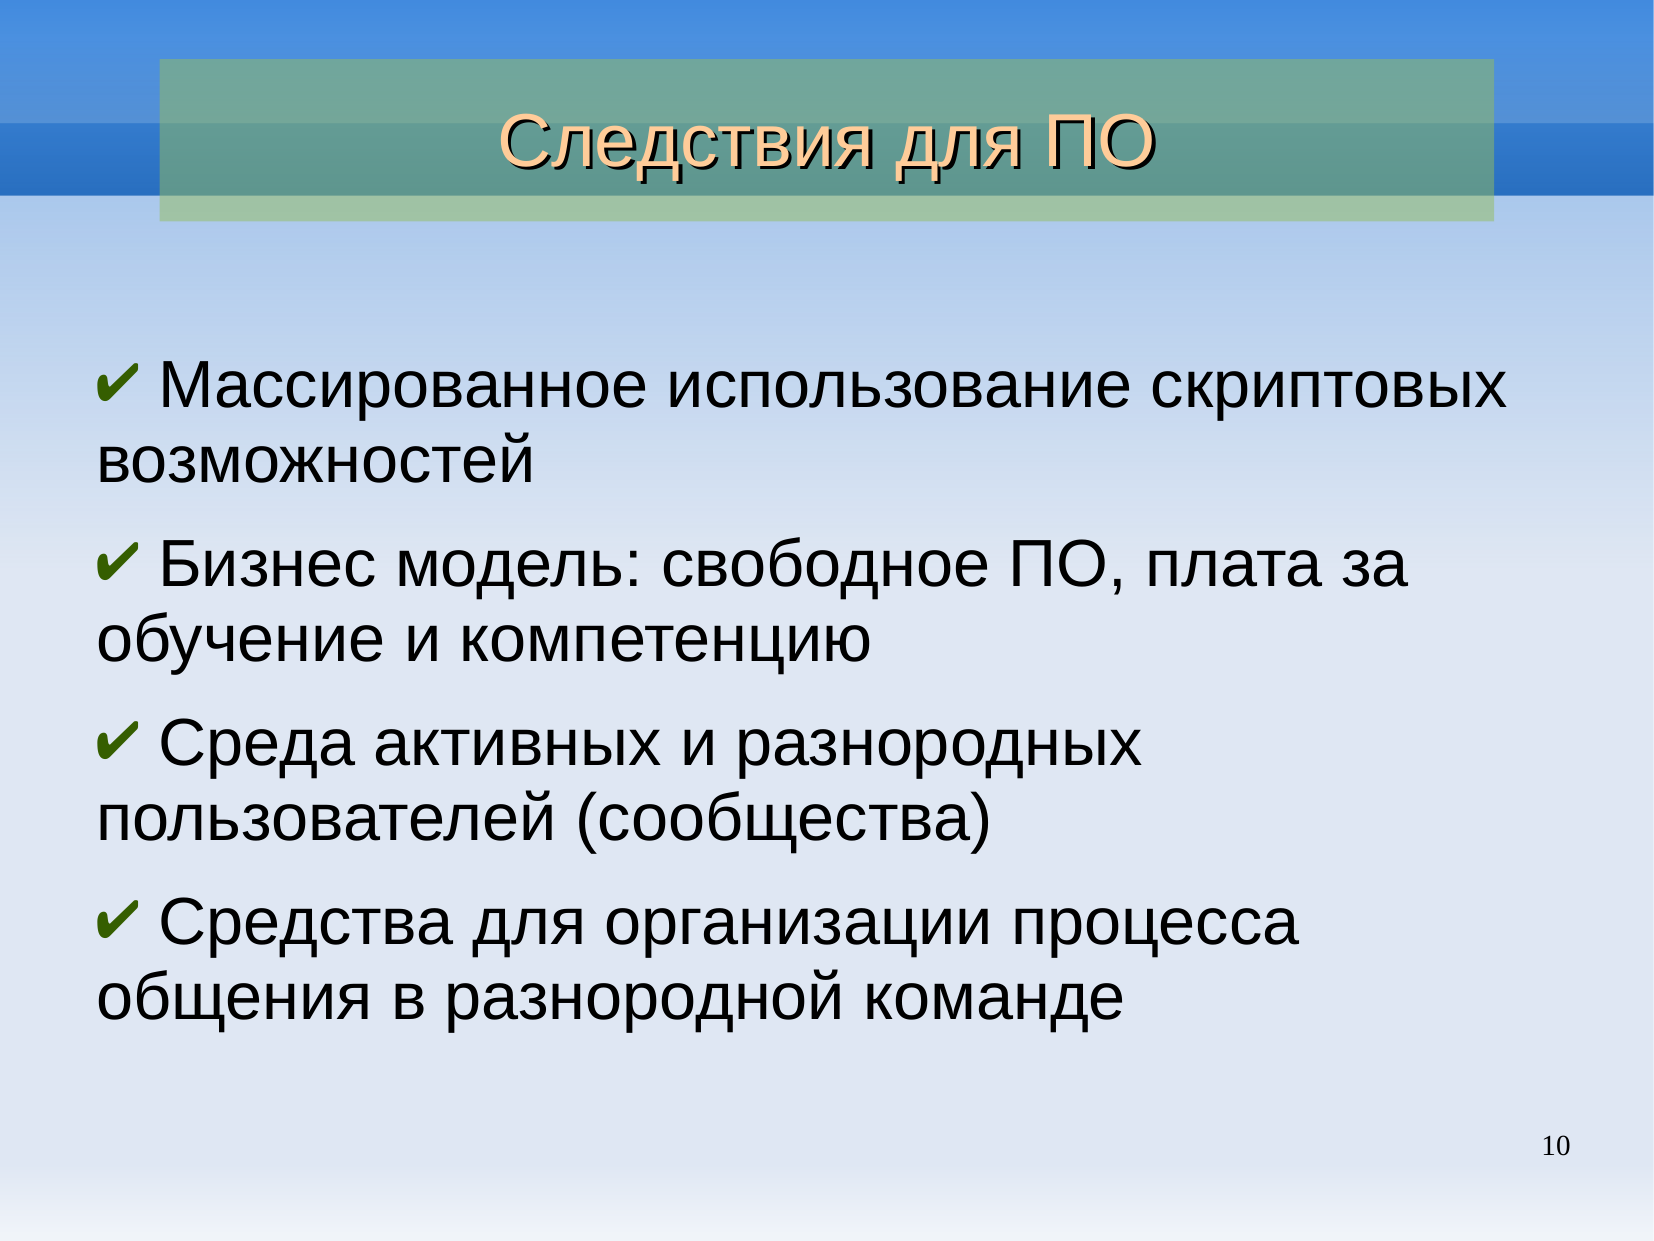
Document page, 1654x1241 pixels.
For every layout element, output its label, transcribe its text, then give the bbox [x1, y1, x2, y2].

title Следствия для ПО [159, 59, 1495, 222]
picture [0, 0, 1654, 1241]
text_box Массированное использование скриптовых возможностей Бизнес модель: свободное ПО, плата за обучение и компетенцию Среда активных и разнородных пользователей (сообщества) Средства для организации процесса общения в разнородной команде [81, 339, 1551, 1042]
